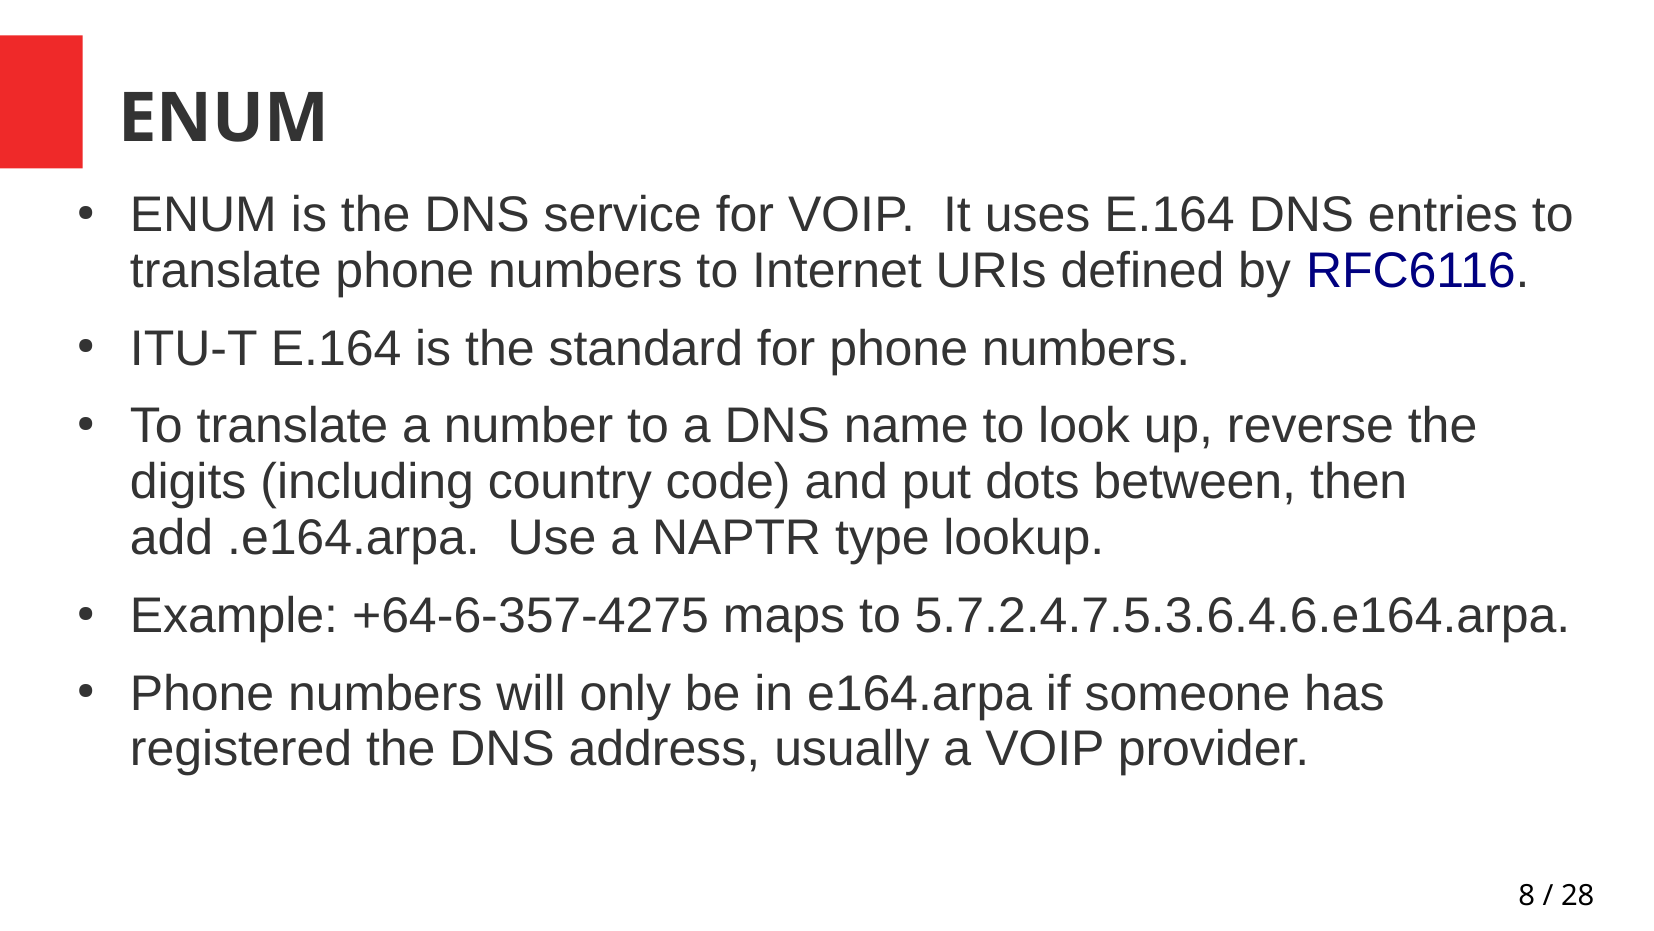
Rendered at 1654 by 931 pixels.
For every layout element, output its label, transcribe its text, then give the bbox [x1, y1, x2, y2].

list ENUM is the DNS service for VOIP. It uses E.164 DNS entries to translate phone numbers to Internet URIs defined by RFC6116. ITU-T E.164 is the standard for phone numbers. To translate a number to a DNS name to look up, reverse the digits (including country code) and put dots between, then add .e164.arpa. Use a NAPTR type lookup. Example: +64-6-357-4275 maps to 5.7.2.4.7.5.3.6.4.6.e164.arpa. Phone numbers will only be in e164.arpa if someone has registered the DNS address, usually a VOIP provider. [59, 186, 1583, 726]
title ENUM [118, 37, 1571, 186]
